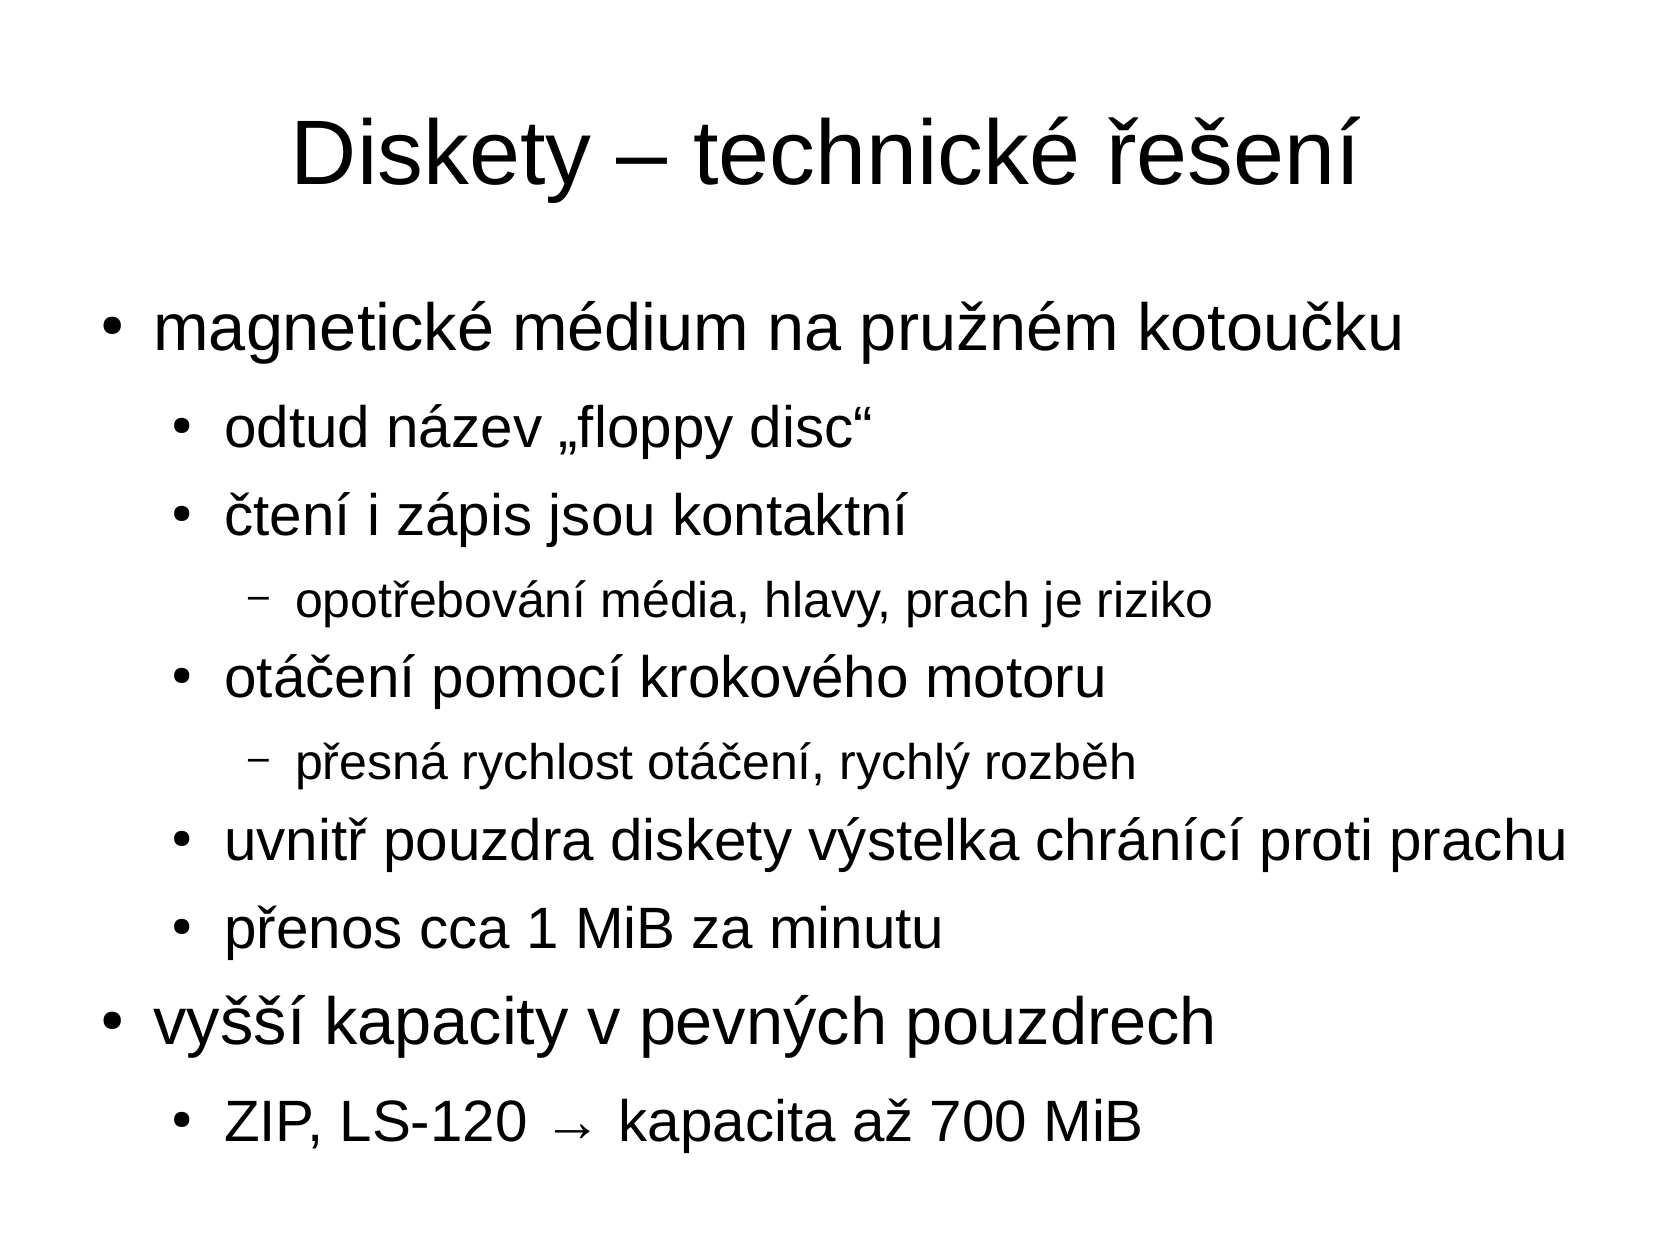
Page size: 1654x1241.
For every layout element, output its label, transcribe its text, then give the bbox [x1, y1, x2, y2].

list magnetické médium na pružném kotoučku odtud název „floppy disc“ čtení i zápis jsou kontaktní opotřebování média, hlavy, prach je riziko otáčení pomocí krokového motoru přesná rychlost otáčení, rychlý rozběh uvnitř pouzdra diskety výstelka chránící proti prachu přenos cca 1 MiB za minutu vyšší kapacity v pevných pouzdrech ZIP, LS-120 → kapacita až 700 MiB [82, 290, 1571, 1154]
title Diskety – technické řešení [82, 56, 1571, 250]
